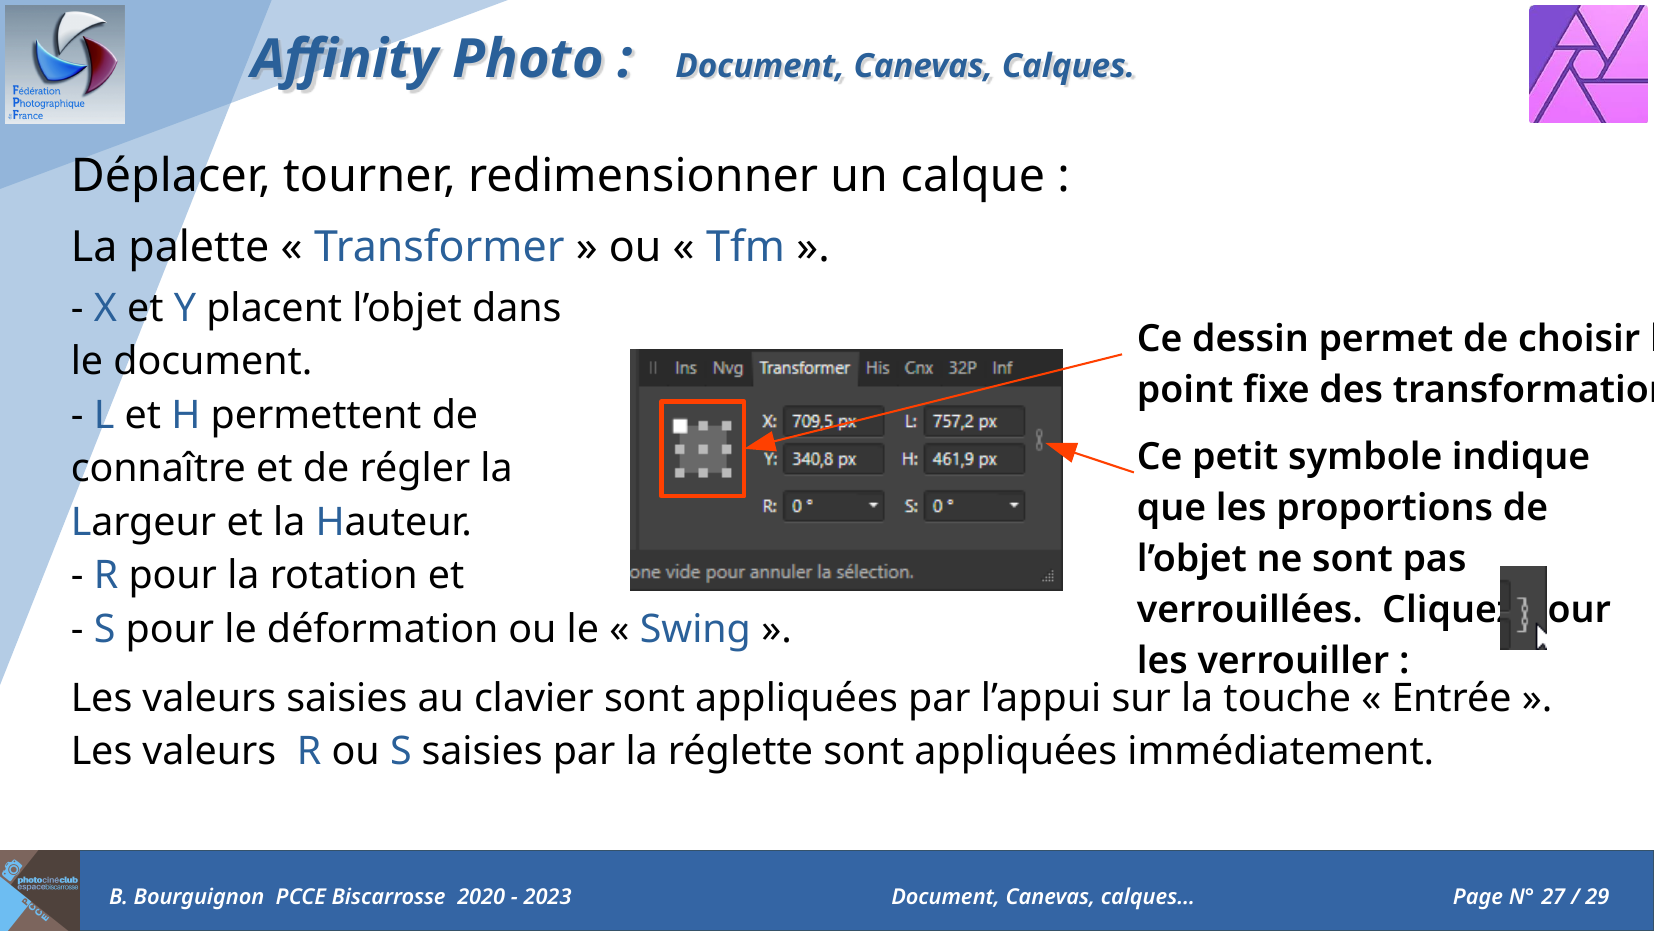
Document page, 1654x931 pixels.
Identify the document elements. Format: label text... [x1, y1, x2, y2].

picture [1529, 5, 1648, 123]
text_box Ce dessin permet de choisir le point fixe des transformations [1122, 303, 1635, 414]
picture [630, 349, 1063, 591]
text_box Ce petit symbole indique que les proportions de l’objet ne sont pas verrouillées. Cliquez pour les verrouiller : [1122, 422, 1630, 674]
list Déplacer, tourner, redimensionner un calque : La palette « Transformer » ou « Tfm ». - X et Y placent l’objet dans le document. - L et H permettent de connaître et de régler la Largeur et la Hauteur. - R pour la rotation et - S pour le déformation ou le « Swing ». Les valeurs saisies au clavier sont appliquées par l’appui sur la touche « Entrée ». Les valeurs R ou S saisies par la réglette sont appliquées immédiatement. [70, 141, 1560, 827]
picture [1500, 566, 1547, 650]
picture [5, 5, 125, 124]
picture [0, 850, 80, 931]
